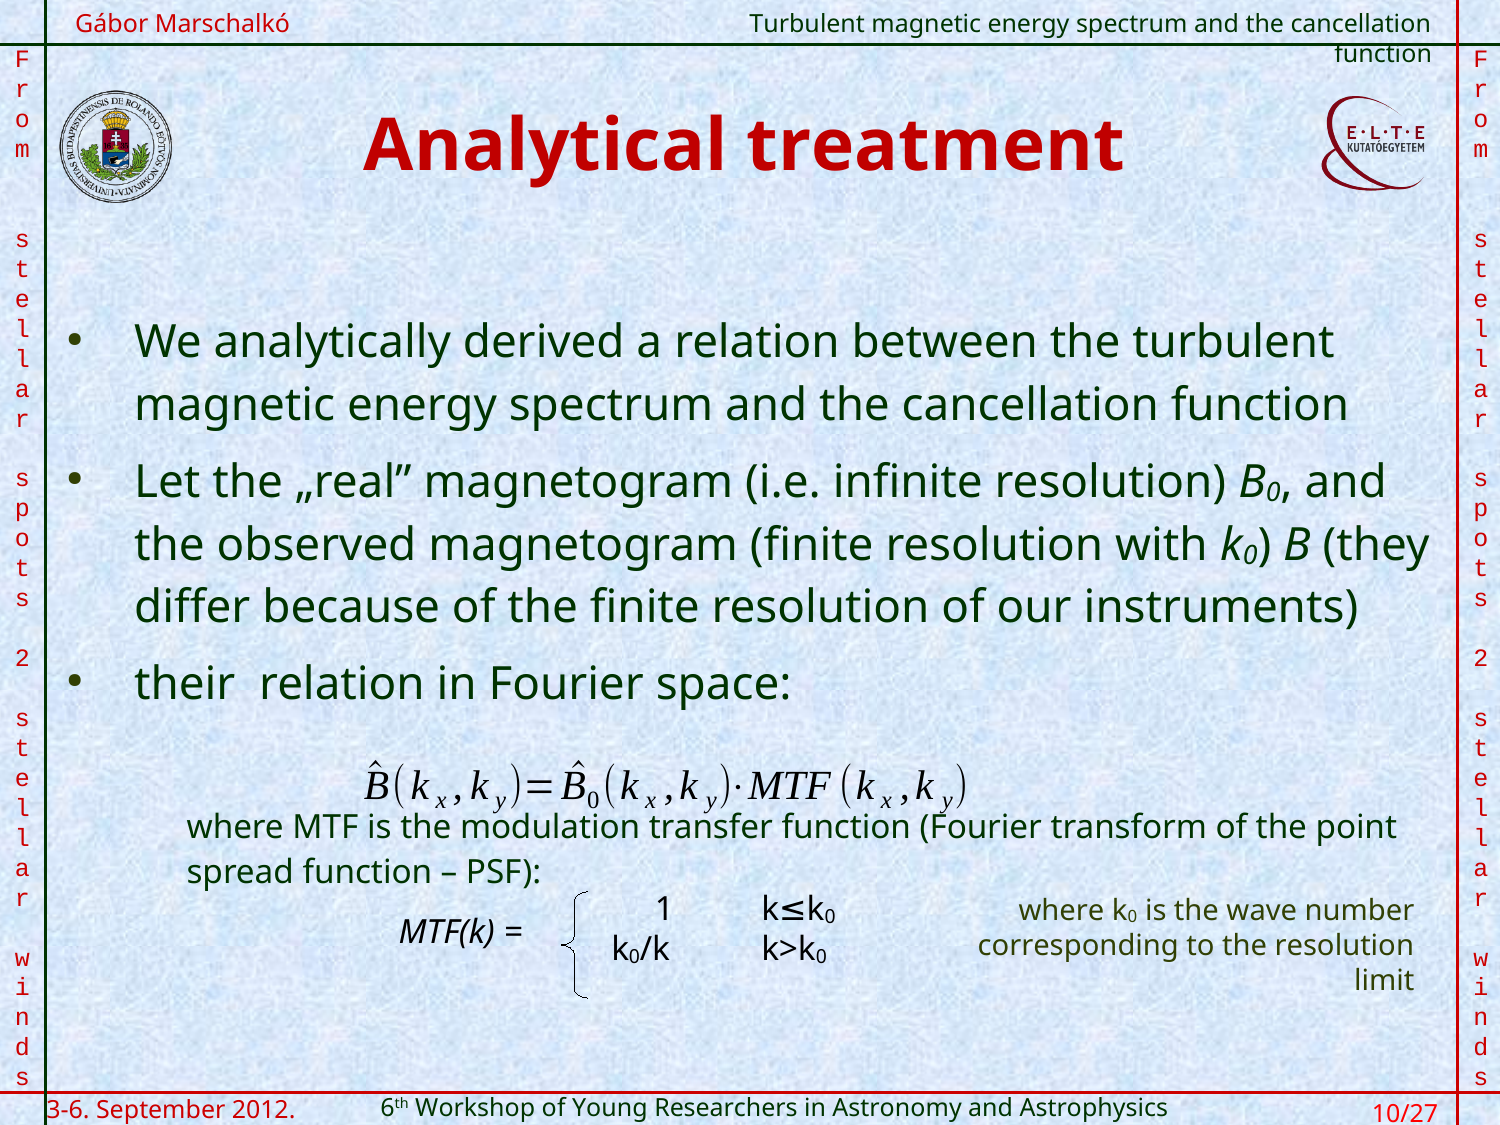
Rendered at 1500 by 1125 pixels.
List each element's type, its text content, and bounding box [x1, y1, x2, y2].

picture [1459, 0, 1500, 43]
picture [0, 46, 44, 1091]
picture [47, 1094, 1456, 1125]
picture [47, 0, 1456, 43]
text_box where k0 is the wave number corresponding to the resolution limit [897, 883, 1430, 979]
picture [1459, 46, 1500, 1091]
picture [0, 1094, 44, 1125]
picture [0, 0, 44, 43]
text_box Analytical treatment [349, 90, 1141, 194]
chart [354, 757, 975, 815]
picture [1459, 1094, 1500, 1125]
picture [47, 46, 1456, 1091]
text_box 1 k≤k0 k0/k k>k0 [596, 879, 1010, 997]
list We analytically derived a relation between the turbulent magnetic energy spectrum and the cancellation function Let the „real” magnetogram (i.e. infinite resolution) B0, and the observed magnetogram (finite resolution with k0) B (they differ because of the finite resolution of our instruments) their relation in Fourier space: where MTF is the modulation transfer function (Fourier transform of the point spread function – PSF): MTF(k) = [29, 301, 1447, 1074]
